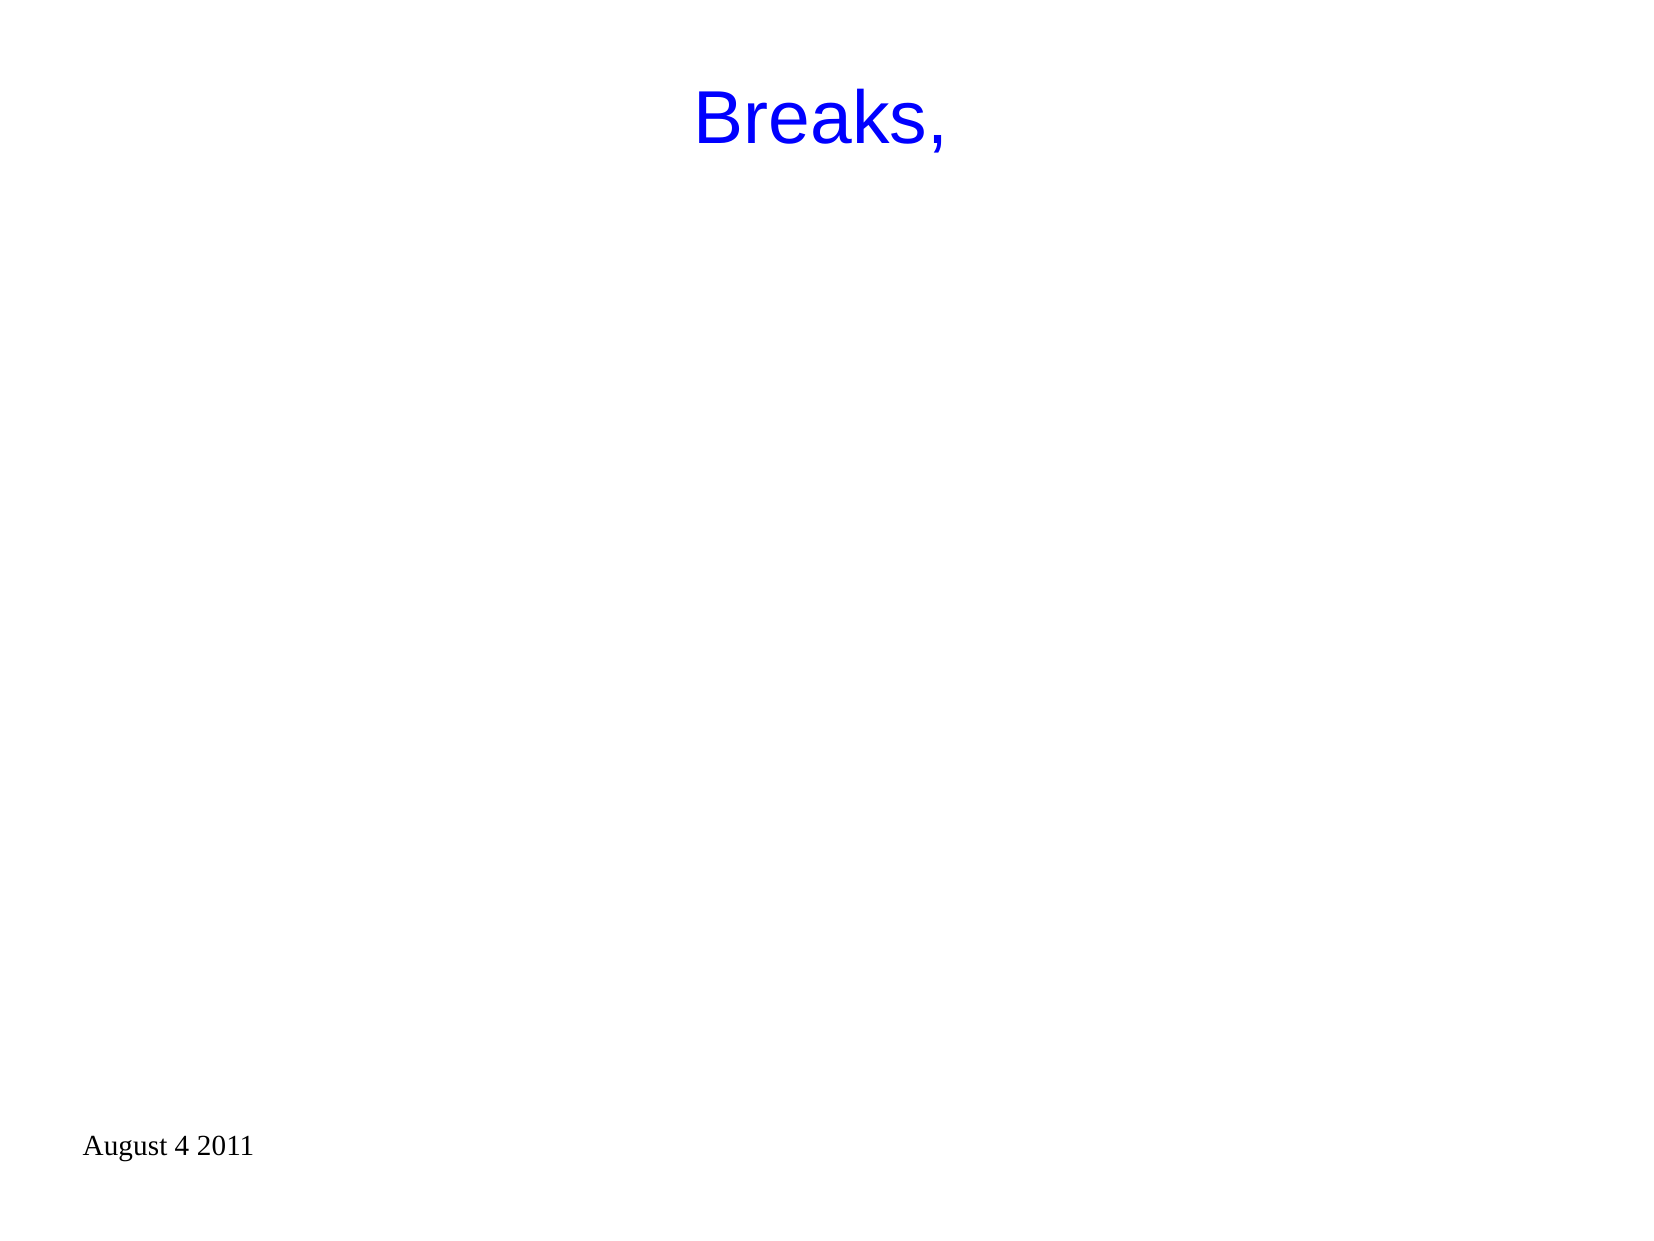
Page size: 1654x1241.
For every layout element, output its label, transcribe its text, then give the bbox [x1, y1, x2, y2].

title Breaks, [76, 58, 1565, 178]
